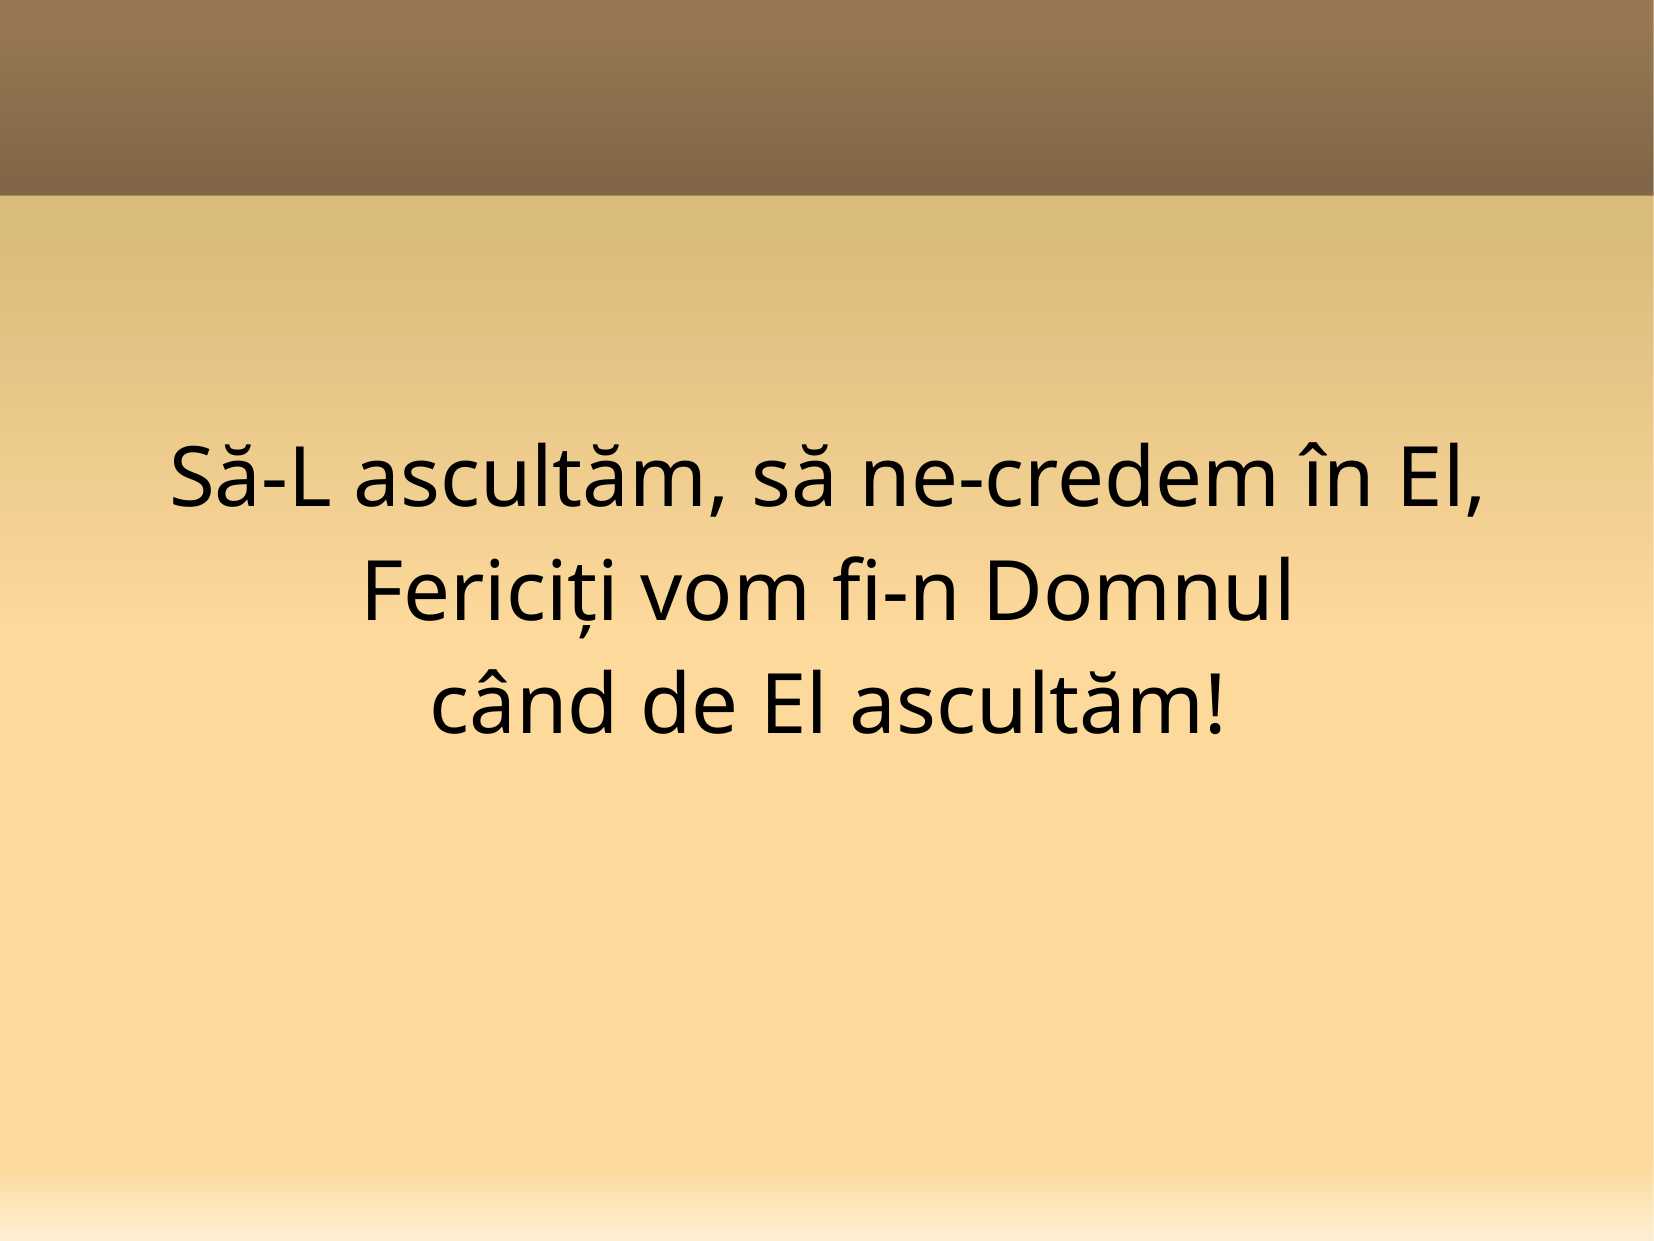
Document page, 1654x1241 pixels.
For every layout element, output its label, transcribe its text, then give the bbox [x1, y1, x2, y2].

picture [0, 0, 1654, 1241]
text_box Să-L ascultăm, să ne-credem în El, Fericiţi vom fi-n Domnul când de El ascultăm! [3, 410, 1654, 840]
